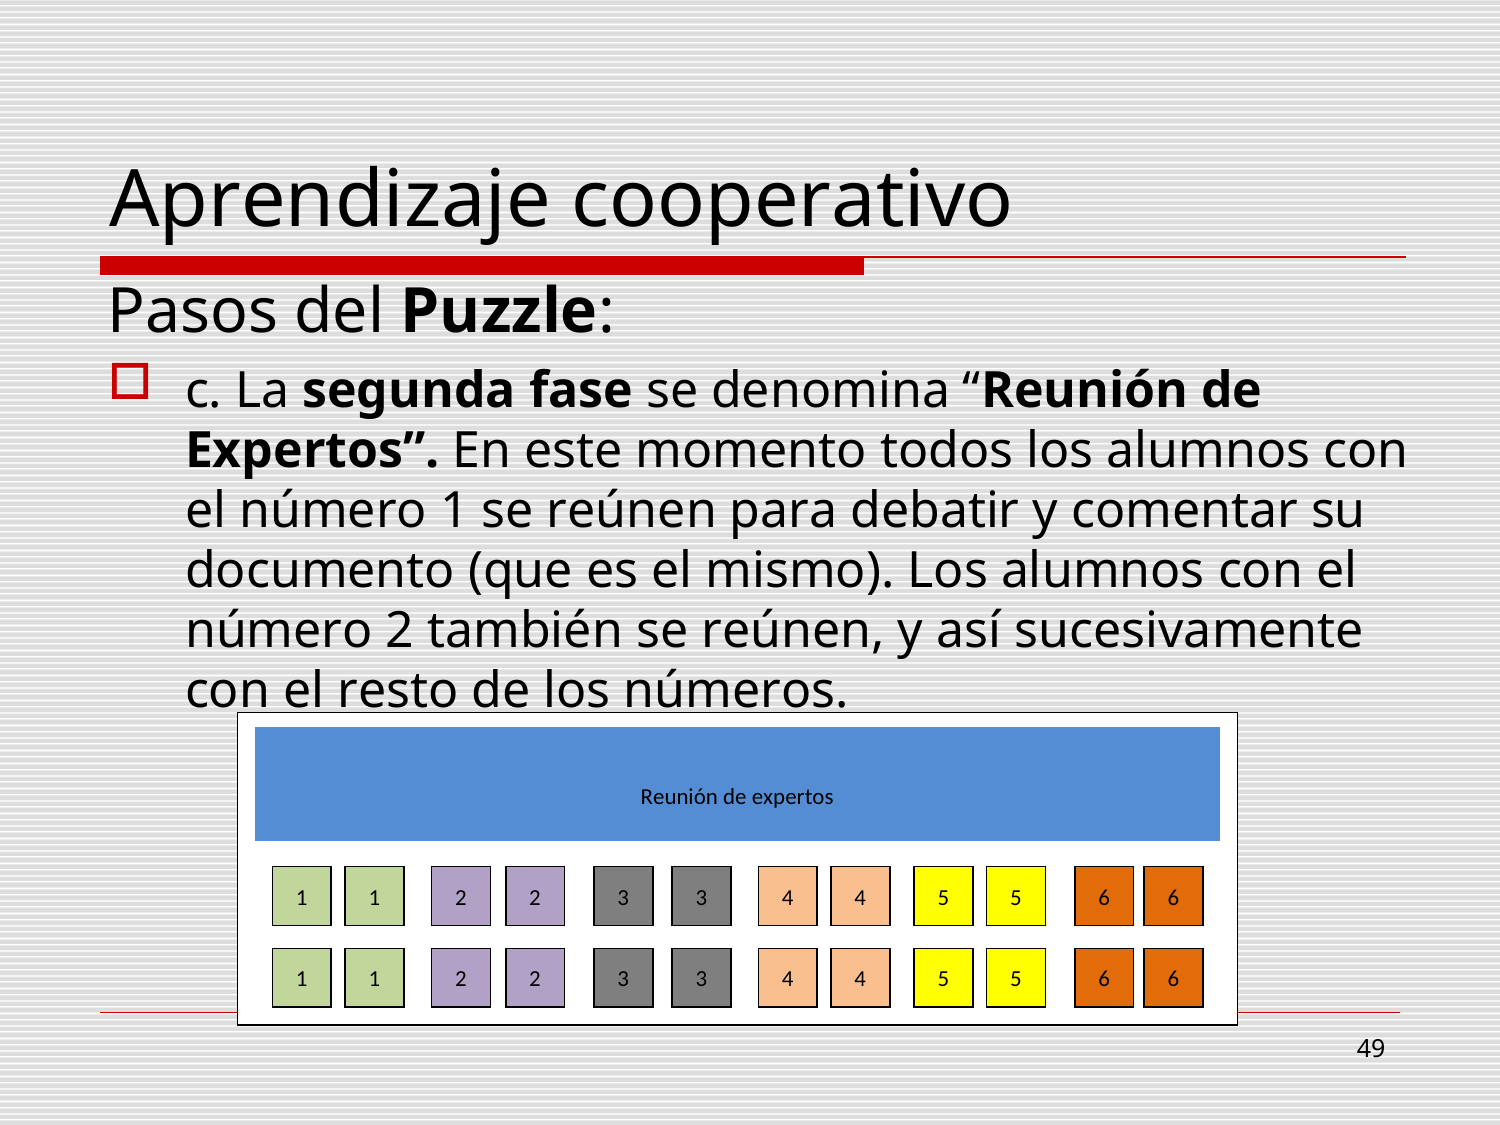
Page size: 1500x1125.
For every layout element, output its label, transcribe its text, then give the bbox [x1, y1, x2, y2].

text_box 4 [758, 866, 818, 926]
text_box 6 [1074, 866, 1134, 926]
text_box 3 [672, 948, 731, 1008]
text_box 6 [1144, 948, 1203, 1008]
text_box 5 [986, 948, 1046, 1008]
title Aprendizaje cooperativo [94, 49, 1407, 250]
text_box 2 [431, 866, 491, 926]
text_box 1 [345, 948, 404, 1008]
text_box 3 [594, 948, 653, 1008]
text_box 2 [431, 948, 491, 1008]
text_box 1 [345, 866, 404, 926]
text_box 1 [272, 866, 332, 926]
text_box <número> [1074, 1024, 1401, 1103]
text_box 5 [986, 866, 1046, 926]
text_box 5 [913, 948, 973, 1008]
text_box 5 [913, 866, 973, 926]
text_box 4 [830, 866, 890, 926]
text_box 2 [505, 948, 565, 1008]
text_box Reunión de expertos [254, 726, 1221, 842]
text_box 4 [758, 948, 818, 1008]
text_box [237, 712, 1238, 1026]
picture [0, 0, 1500, 1125]
list Pasos del Puzzle: c. La segunda fase se denomina “Reunión de Expertos”. En este momento todos los alumnos con el número 1 se reúnen para debatir y comentar su documento (que es el mismo). Los alumnos con el número 2 también se reúnen, y así sucesivamente con el resto de los números. [92, 262, 1438, 725]
text_box 6 [1144, 866, 1203, 926]
text_box 4 [830, 948, 890, 1008]
text_box 2 [505, 866, 565, 926]
text_box 3 [594, 866, 653, 926]
text_box 6 [1074, 948, 1134, 1008]
text_box 3 [672, 866, 731, 926]
text_box 1 [272, 948, 332, 1008]
